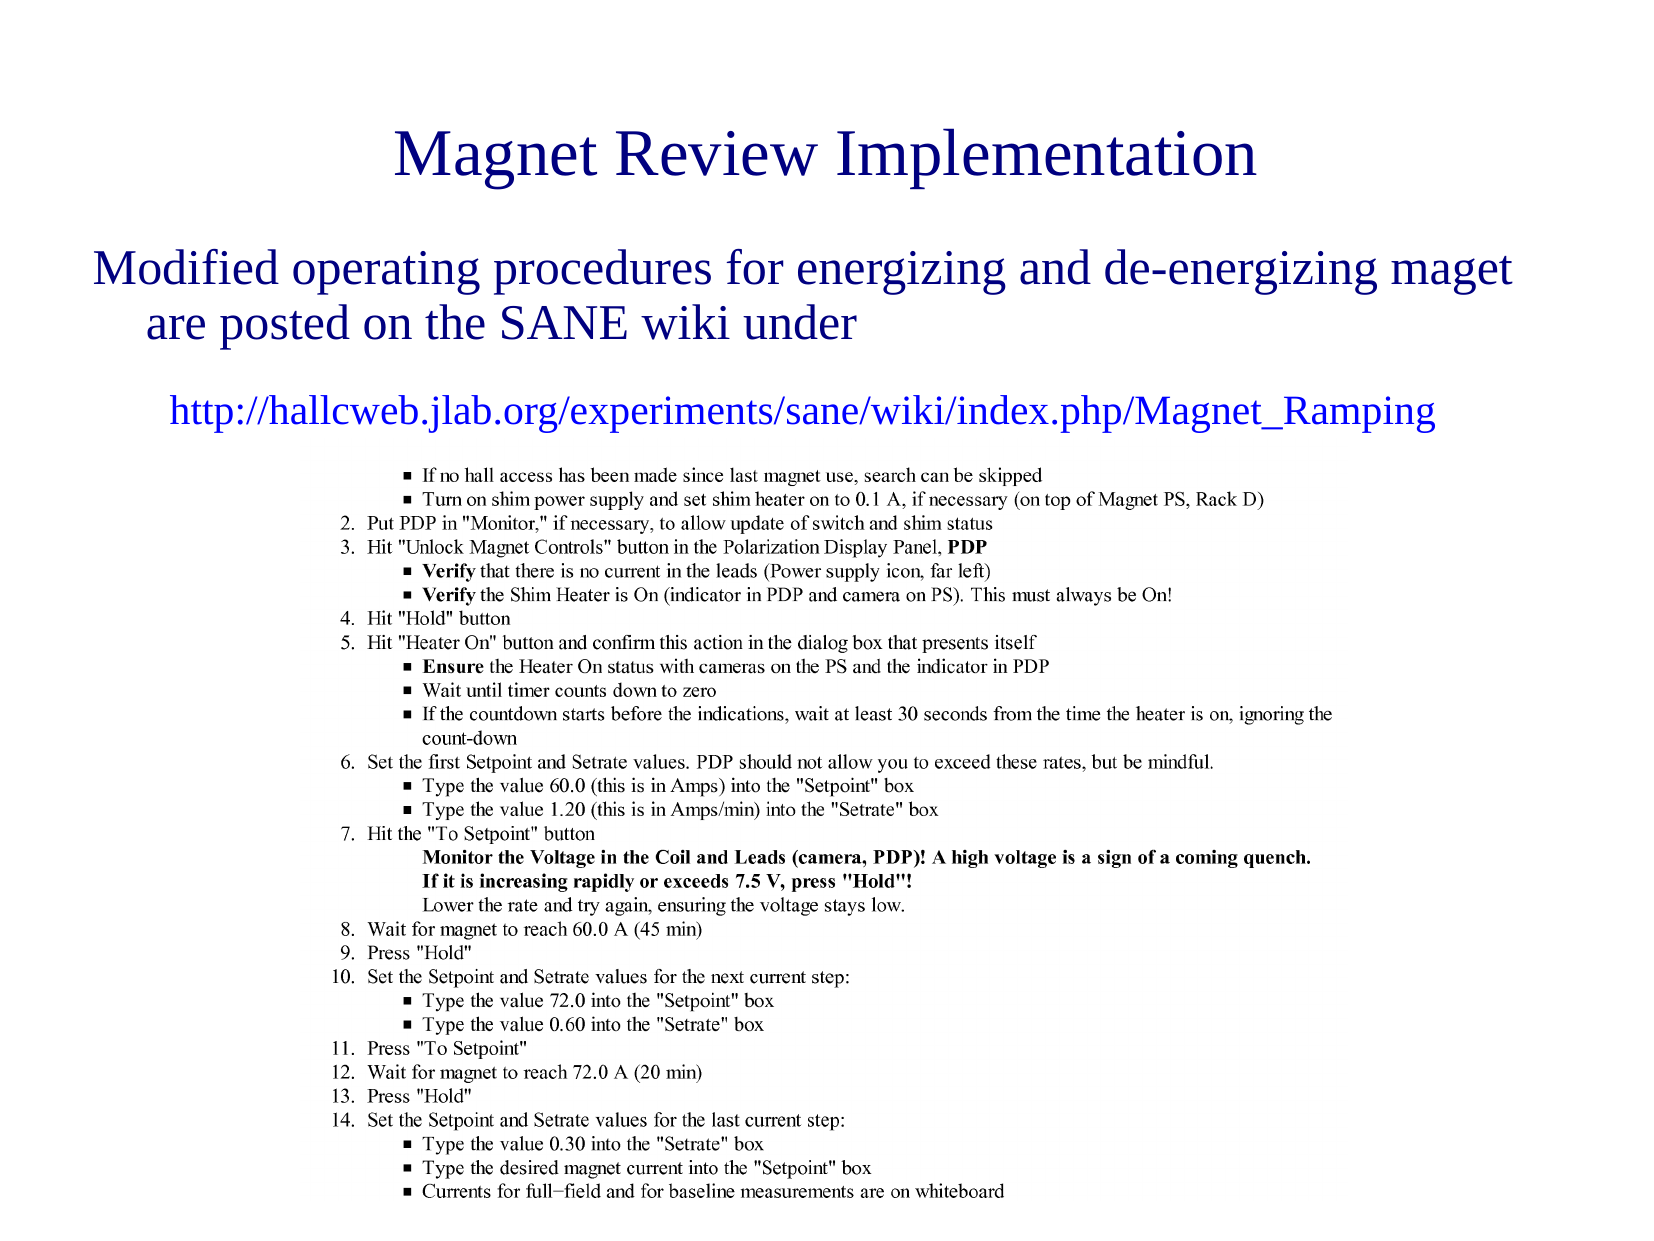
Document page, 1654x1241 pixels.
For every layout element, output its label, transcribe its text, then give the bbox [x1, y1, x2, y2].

title Magnet Review Implementation [82, 49, 1571, 257]
picture [300, 438, 1348, 1201]
list Modified operating procedures for energizing and de-energizing maget are posted on the SANE wiki under http://hallcweb.jlab.org/experiments/sane/wiki/index.php/Magnet_Ramping [75, 240, 1564, 481]
